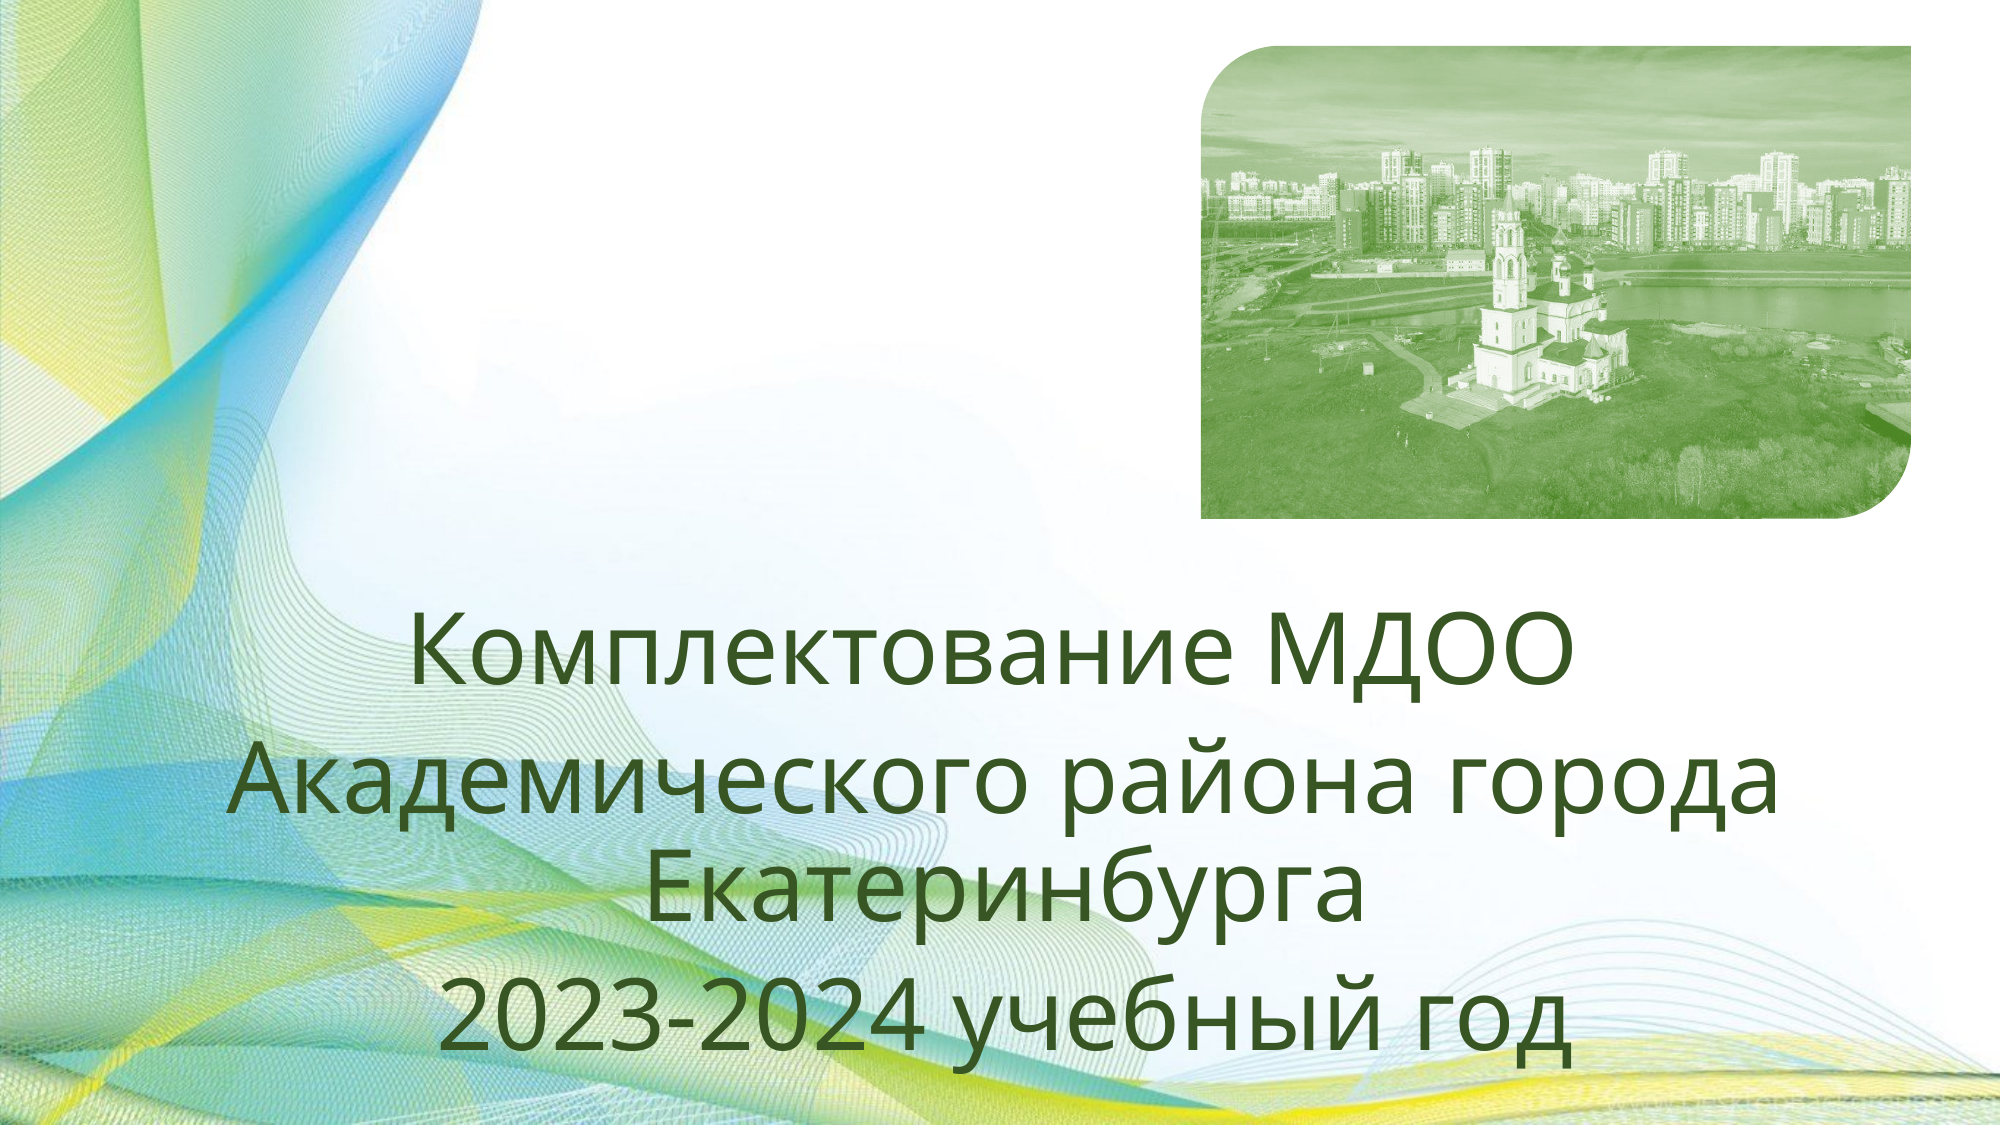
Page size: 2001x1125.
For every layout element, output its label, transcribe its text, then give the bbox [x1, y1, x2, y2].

text_box [1200, 45, 1911, 519]
picture [0, 0, 2000, 1125]
subtitle Комплектование МДОО Академического района города Екатеринбурга 2023-2024 учебный год [126, 590, 1885, 863]
